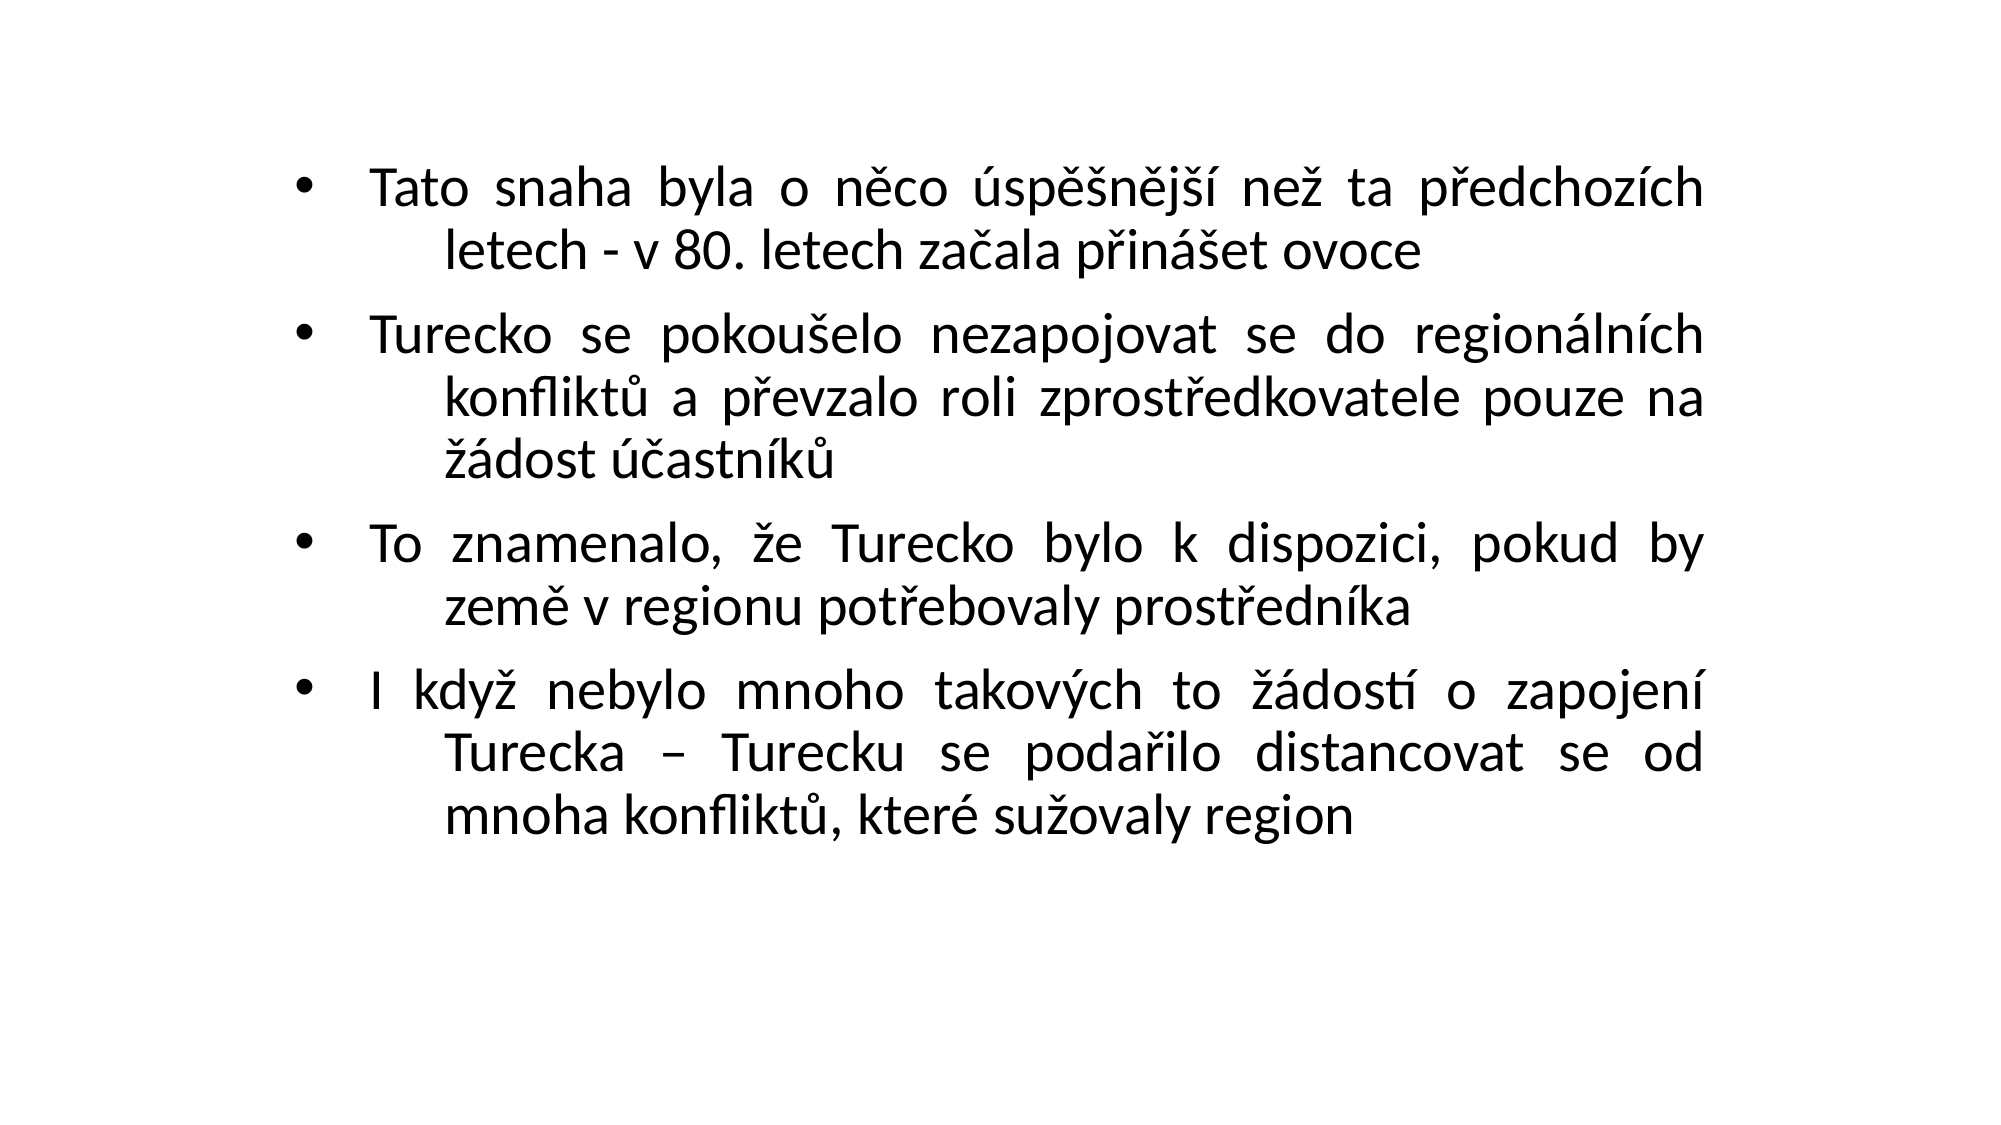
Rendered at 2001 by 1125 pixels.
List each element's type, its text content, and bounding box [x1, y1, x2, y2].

list Tato snaha byla o něco úspěšnější než ta předchozích letech - v 80. letech začala přinášet ovoce Turecko se pokoušelo nezapojovat se do regionálních konfliktů a převzalo roli zprostředkovatele pouze na žádost účastníků To znamenalo, že Turecko bylo k dispozici, pokud by země v regionu potřebovaly prostředníka I když nebylo mnoho takových to žádostí o zapojení Turecka – Turecku se podařilo distancovat se od mnoha konfliktů, které sužovaly region [279, 148, 1721, 1094]
